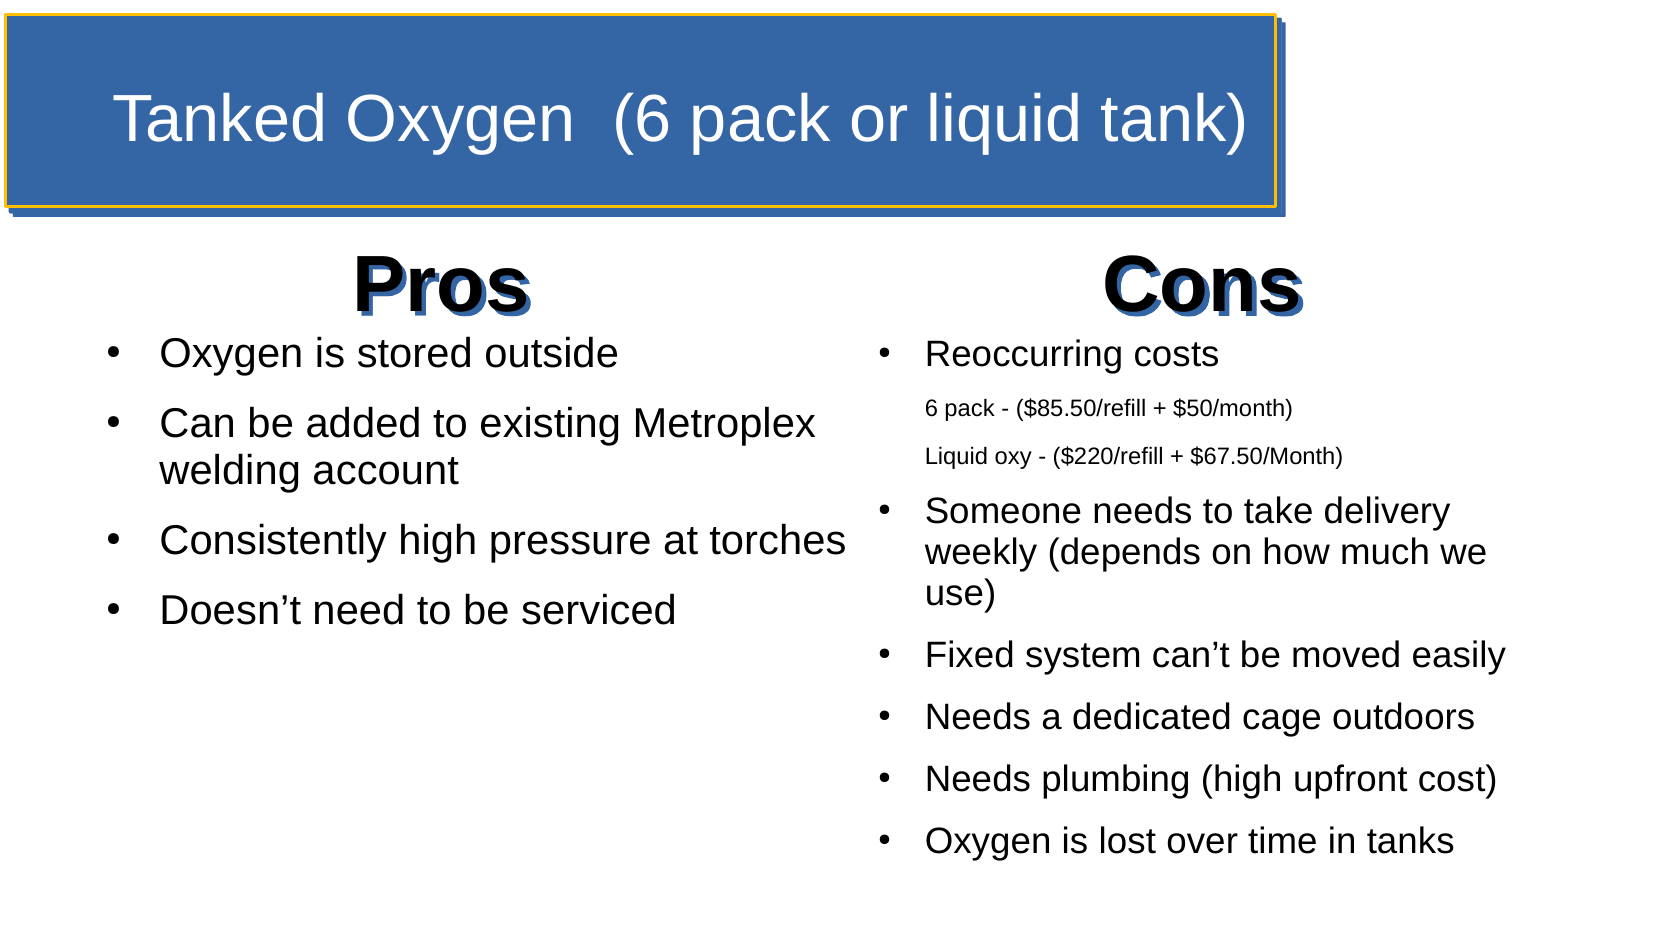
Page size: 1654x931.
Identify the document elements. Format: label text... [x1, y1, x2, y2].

title Tanked Oxygen (6 pack or liquid tank) [112, 34, 1265, 203]
text_box Pros [337, 225, 545, 394]
text_box Cons [1087, 225, 1351, 548]
list Oxygen is stored outside Can be added to existing Metroplex welding account Consistently high pressure at torches Doesn’t need to be serviced [88, 329, 863, 865]
list Reoccurring costs 6 pack - ($85.50/refill + $50/month) Liquid oxy - ($220/refill + $67.50/Month) Someone needs to take delivery weekly (depends on how much we use) Fixed system can’t be moved easily Needs a dedicated cage outdoors Needs plumbing (high upfront cost) Oxygen is lost over time in tanks [862, 333, 1538, 869]
